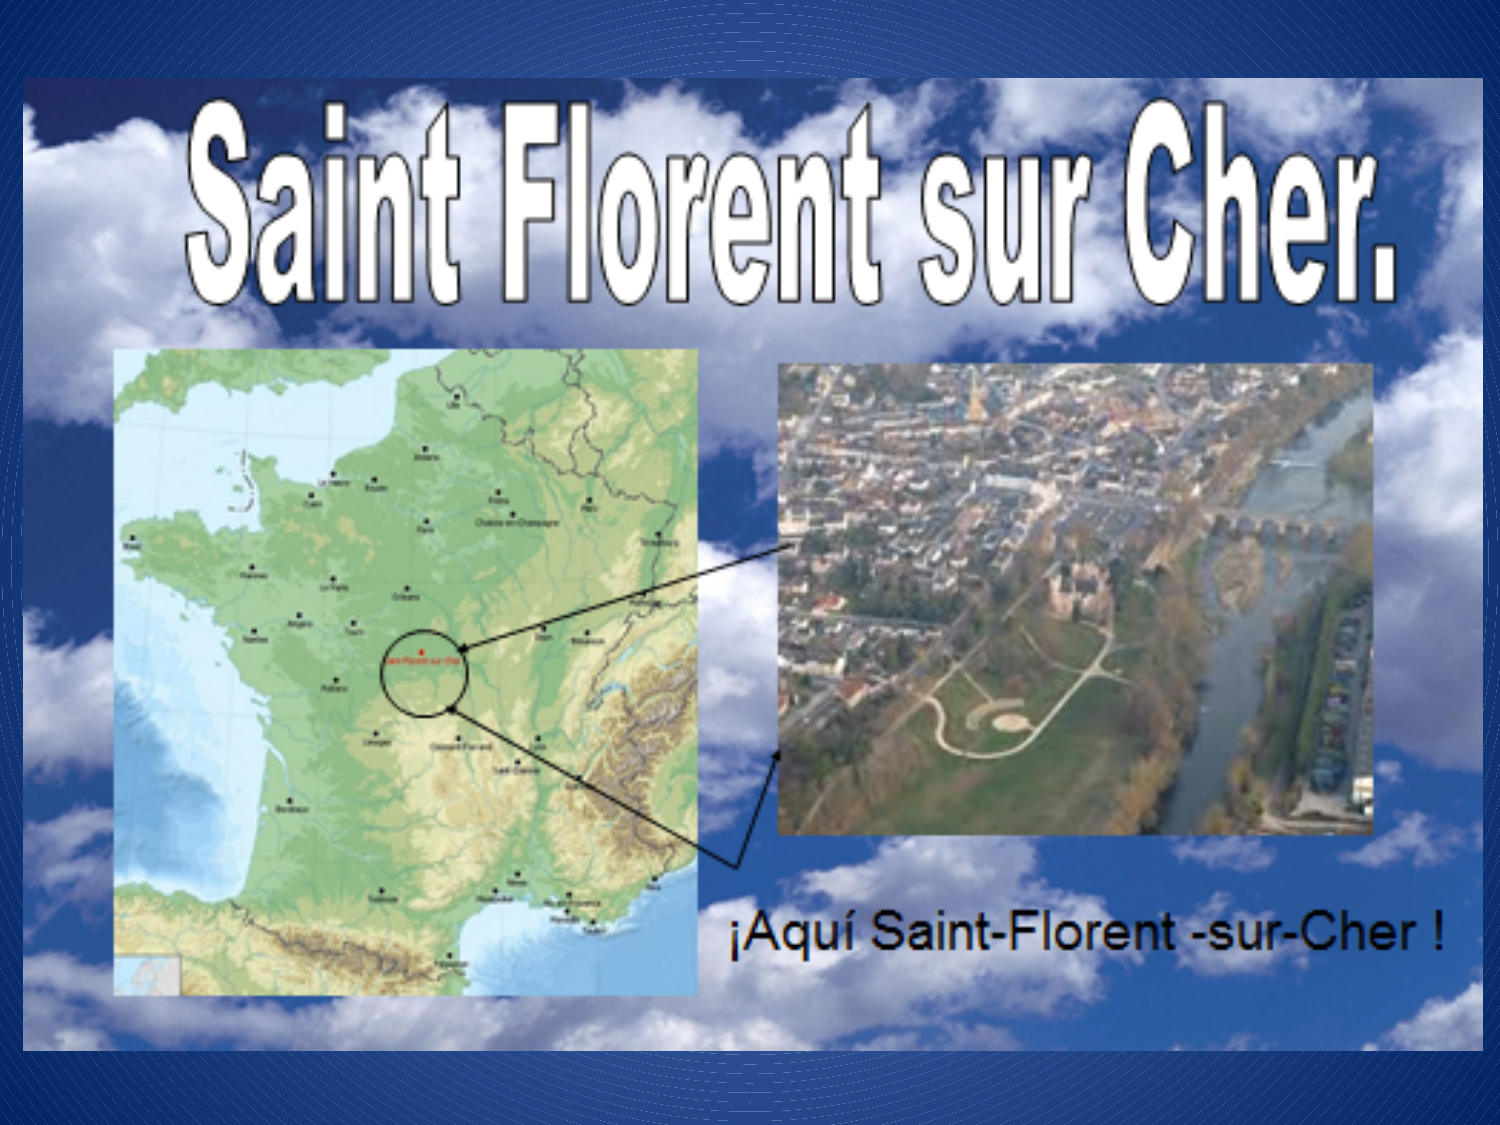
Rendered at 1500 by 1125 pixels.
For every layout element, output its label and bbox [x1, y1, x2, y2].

picture [23, 78, 1483, 1101]
